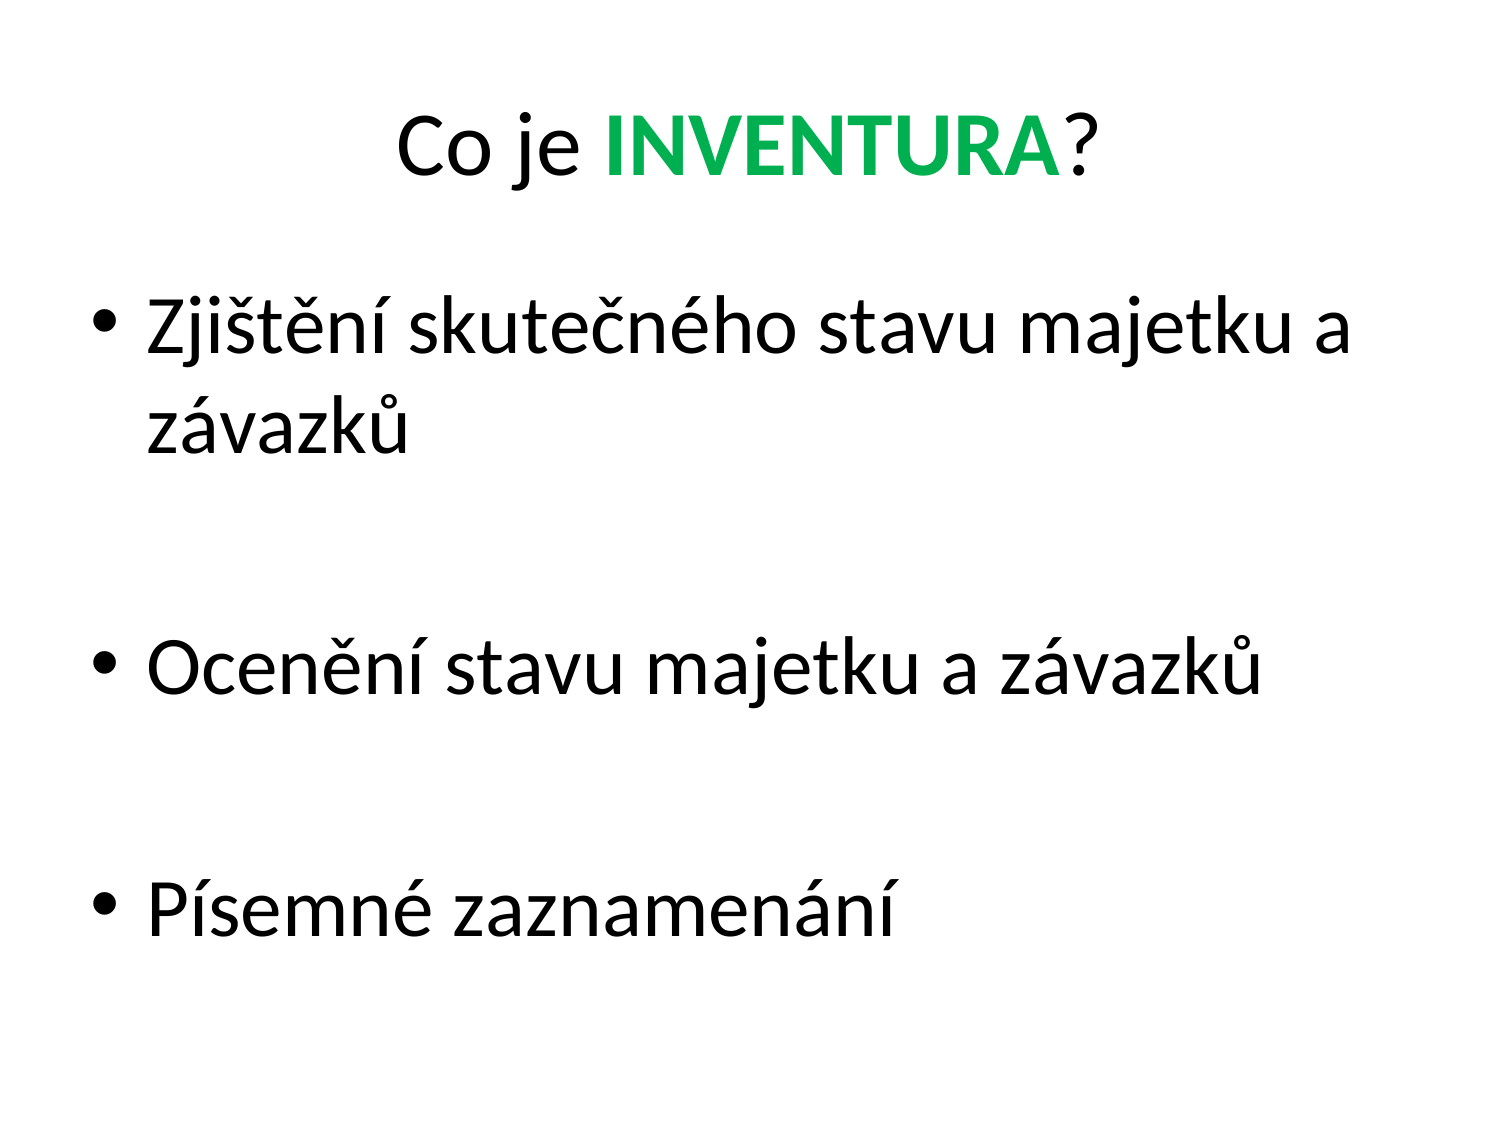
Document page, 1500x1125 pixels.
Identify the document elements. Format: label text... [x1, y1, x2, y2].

list Zjištění skutečného stavu majetku a závazků Ocenění stavu majetku a závazků Písemné zaznamenání [75, 262, 1426, 1006]
title Co je INVENTURA? [75, 45, 1426, 233]
